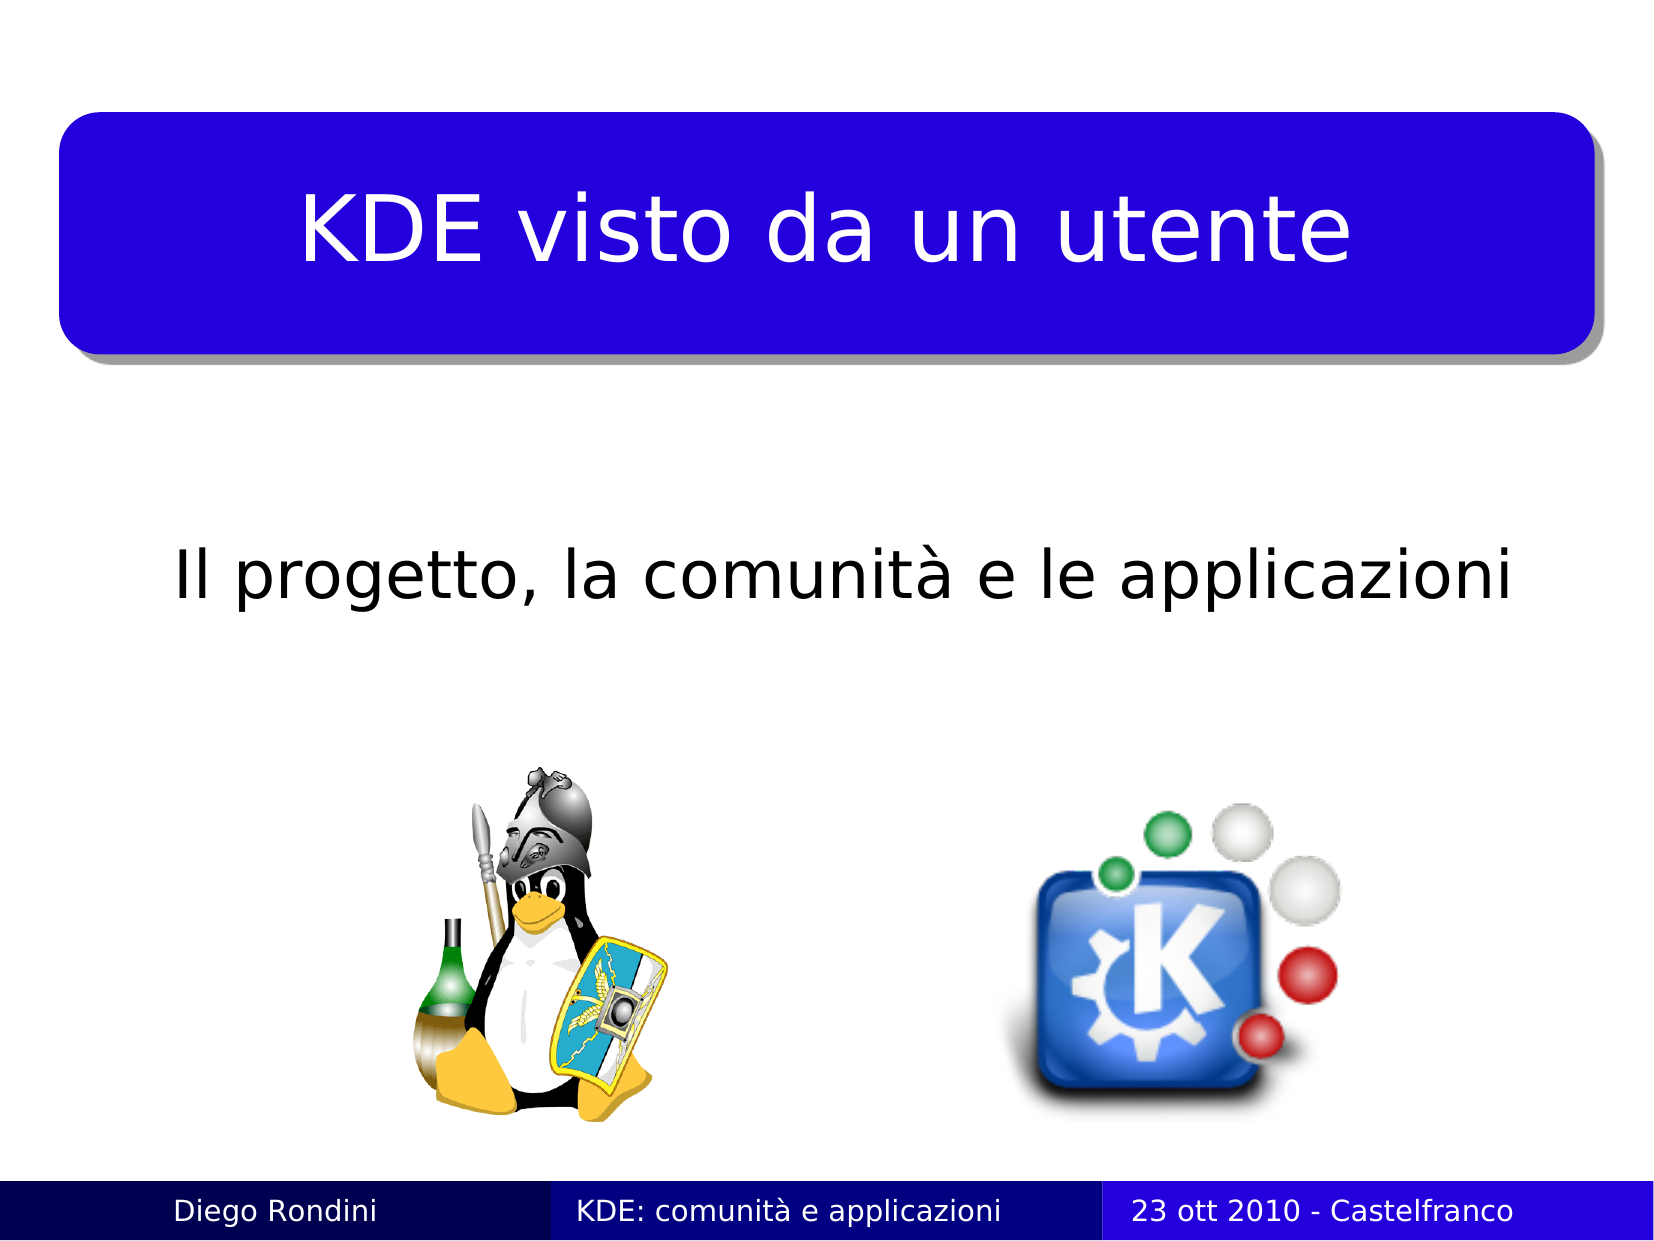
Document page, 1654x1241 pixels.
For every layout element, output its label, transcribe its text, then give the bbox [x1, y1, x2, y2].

title KDE visto da un utente [82, 126, 1571, 334]
picture [413, 767, 668, 1122]
subtitle Il progetto, la comunità e le applicazioni [82, 413, 1571, 739]
picture [992, 800, 1376, 1122]
